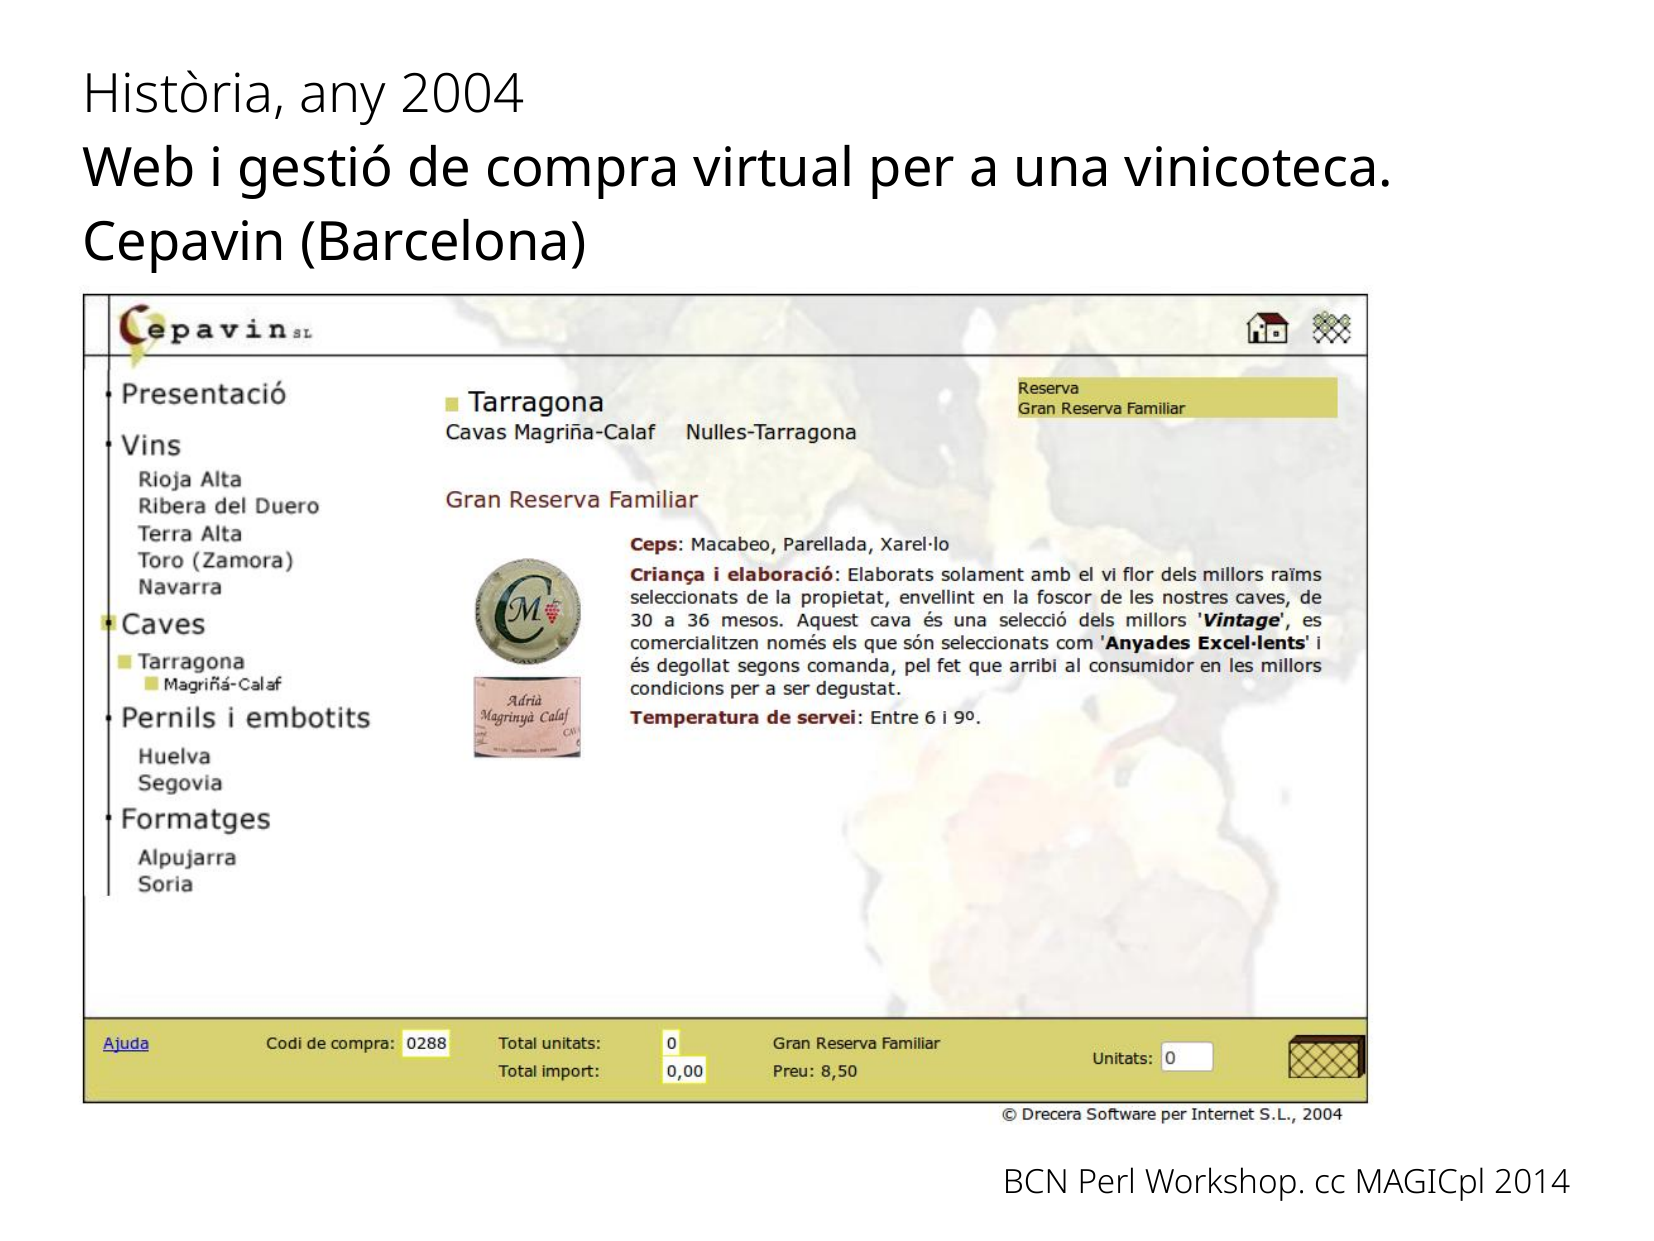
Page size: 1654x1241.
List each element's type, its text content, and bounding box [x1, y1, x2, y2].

picture [59, 275, 1406, 1154]
title Història, any 2004 Web i gestió de compra virtual per a una vinicoteca. Cepavin (Barcelona) [82, 67, 1571, 263]
title BCN Perl Workshop. cc MAGICpl 2014 [82, 1139, 1571, 1223]
